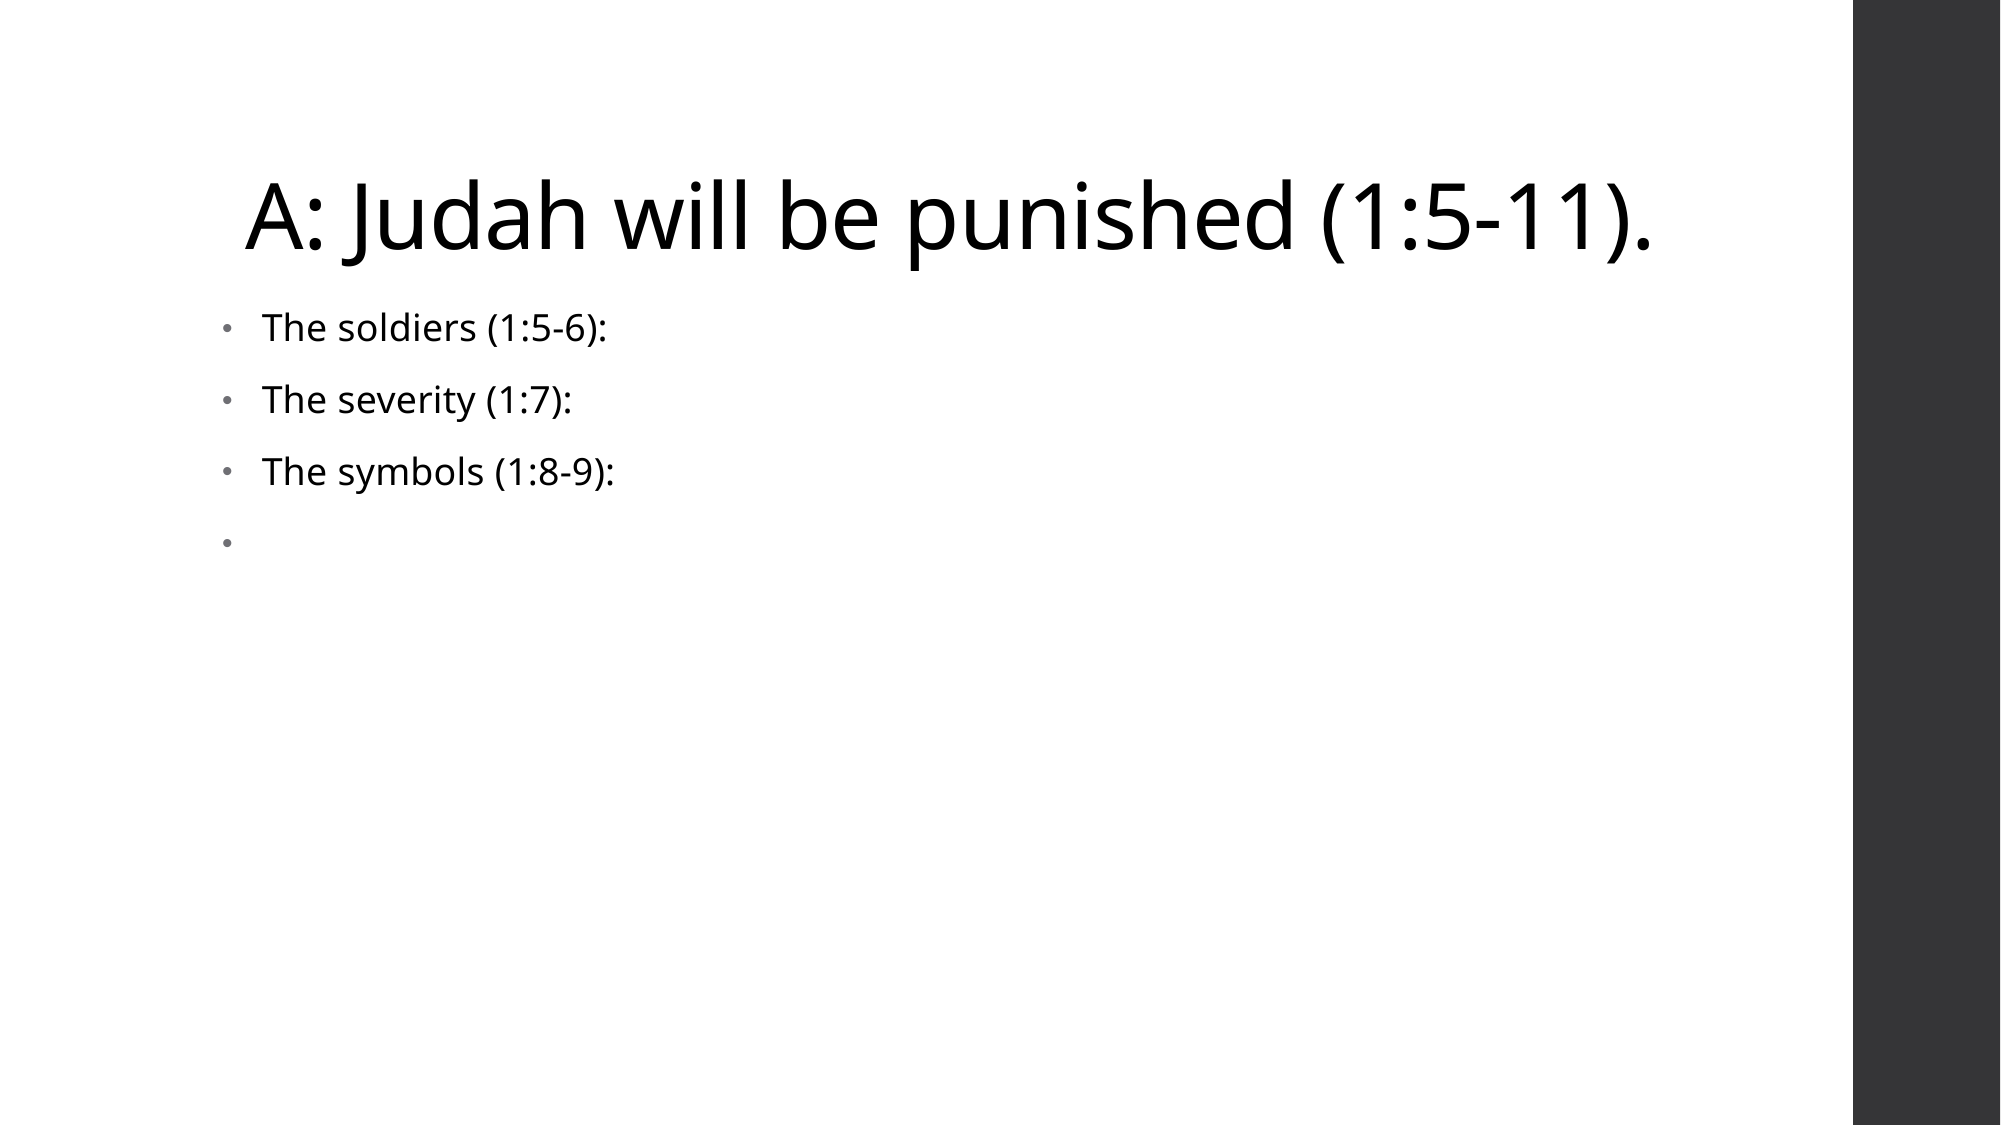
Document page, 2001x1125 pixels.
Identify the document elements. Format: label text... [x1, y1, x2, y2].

title A: Judah will be punished (1:5-11). [206, 60, 1797, 278]
list The soldiers (1:5-6): The severity (1:7): The symbols (1:8-9): [206, 299, 1617, 1014]
